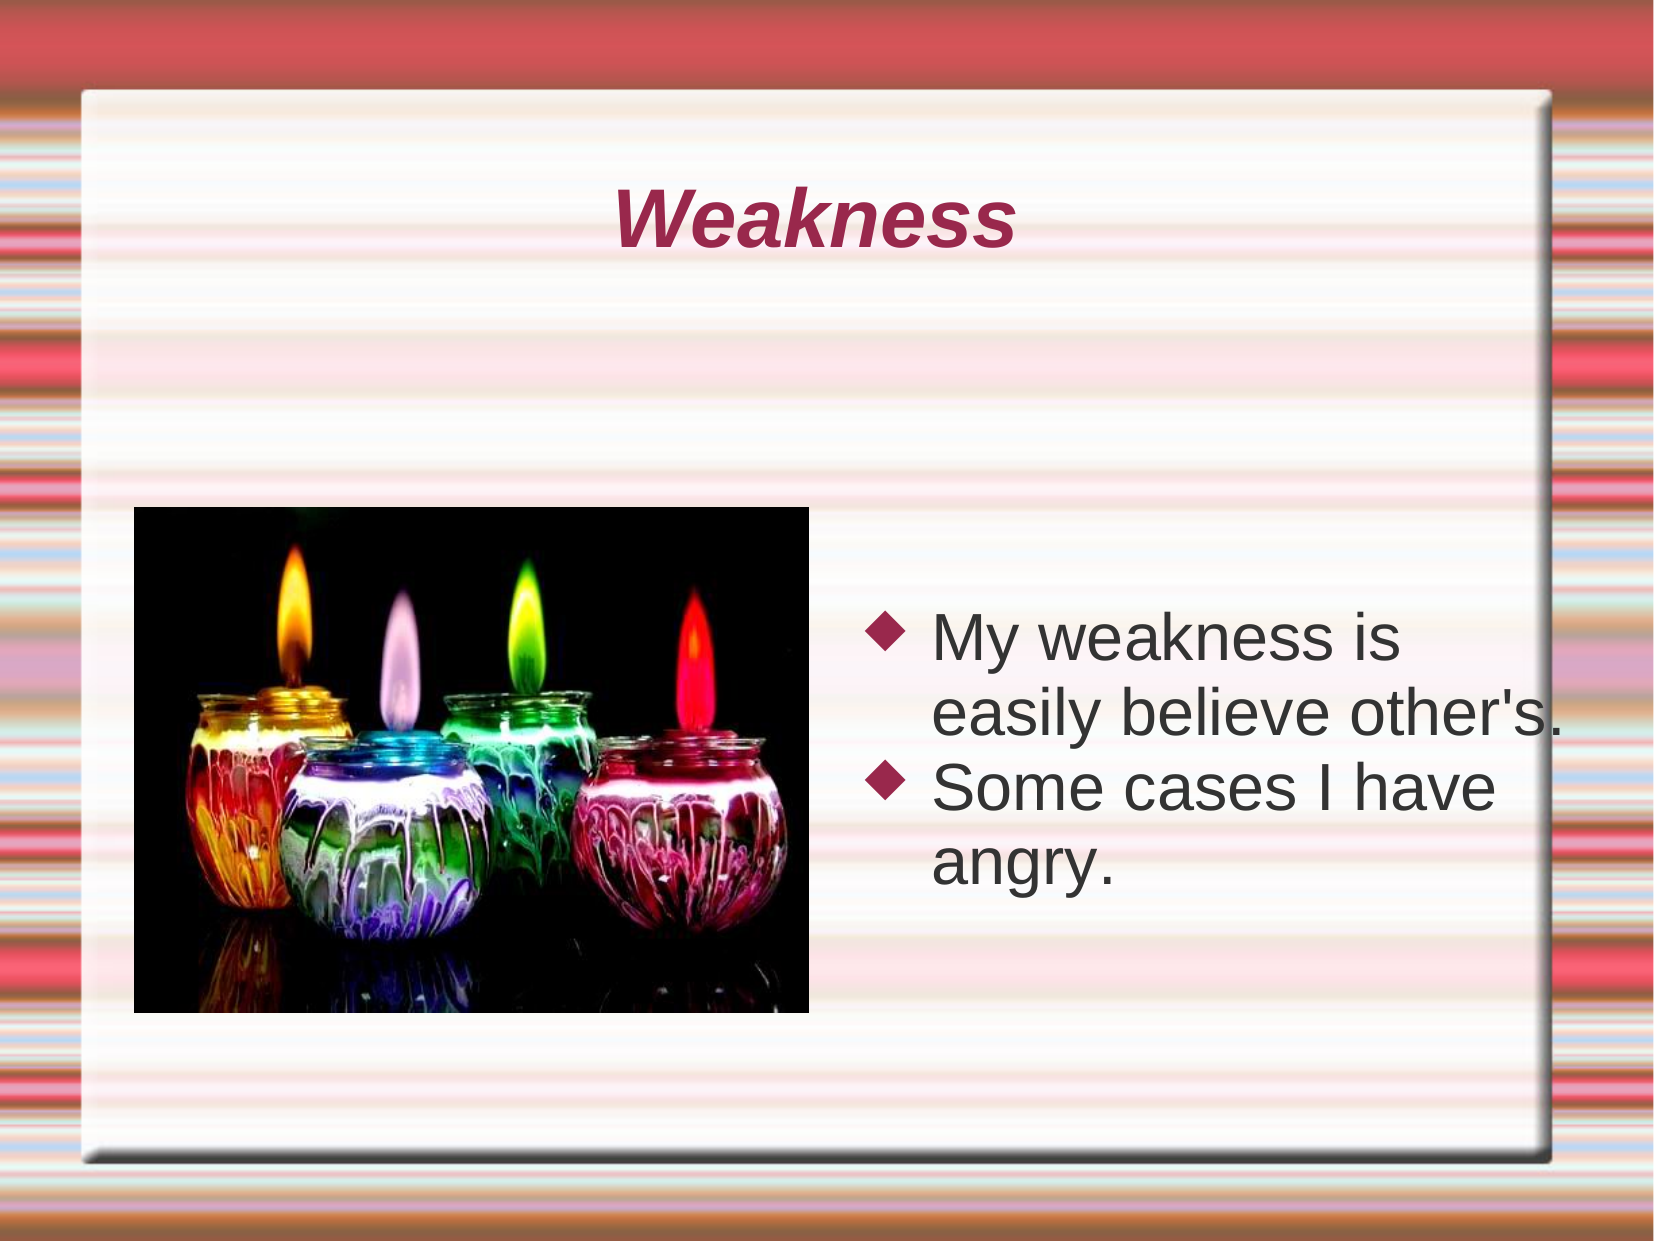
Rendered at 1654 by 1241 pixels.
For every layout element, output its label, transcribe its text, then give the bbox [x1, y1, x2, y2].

picture [0, 0, 1654, 1241]
title Weakness [121, 114, 1534, 322]
list My weakness is easily believe other's. Some cases I have angry. [848, 600, 1576, 1241]
